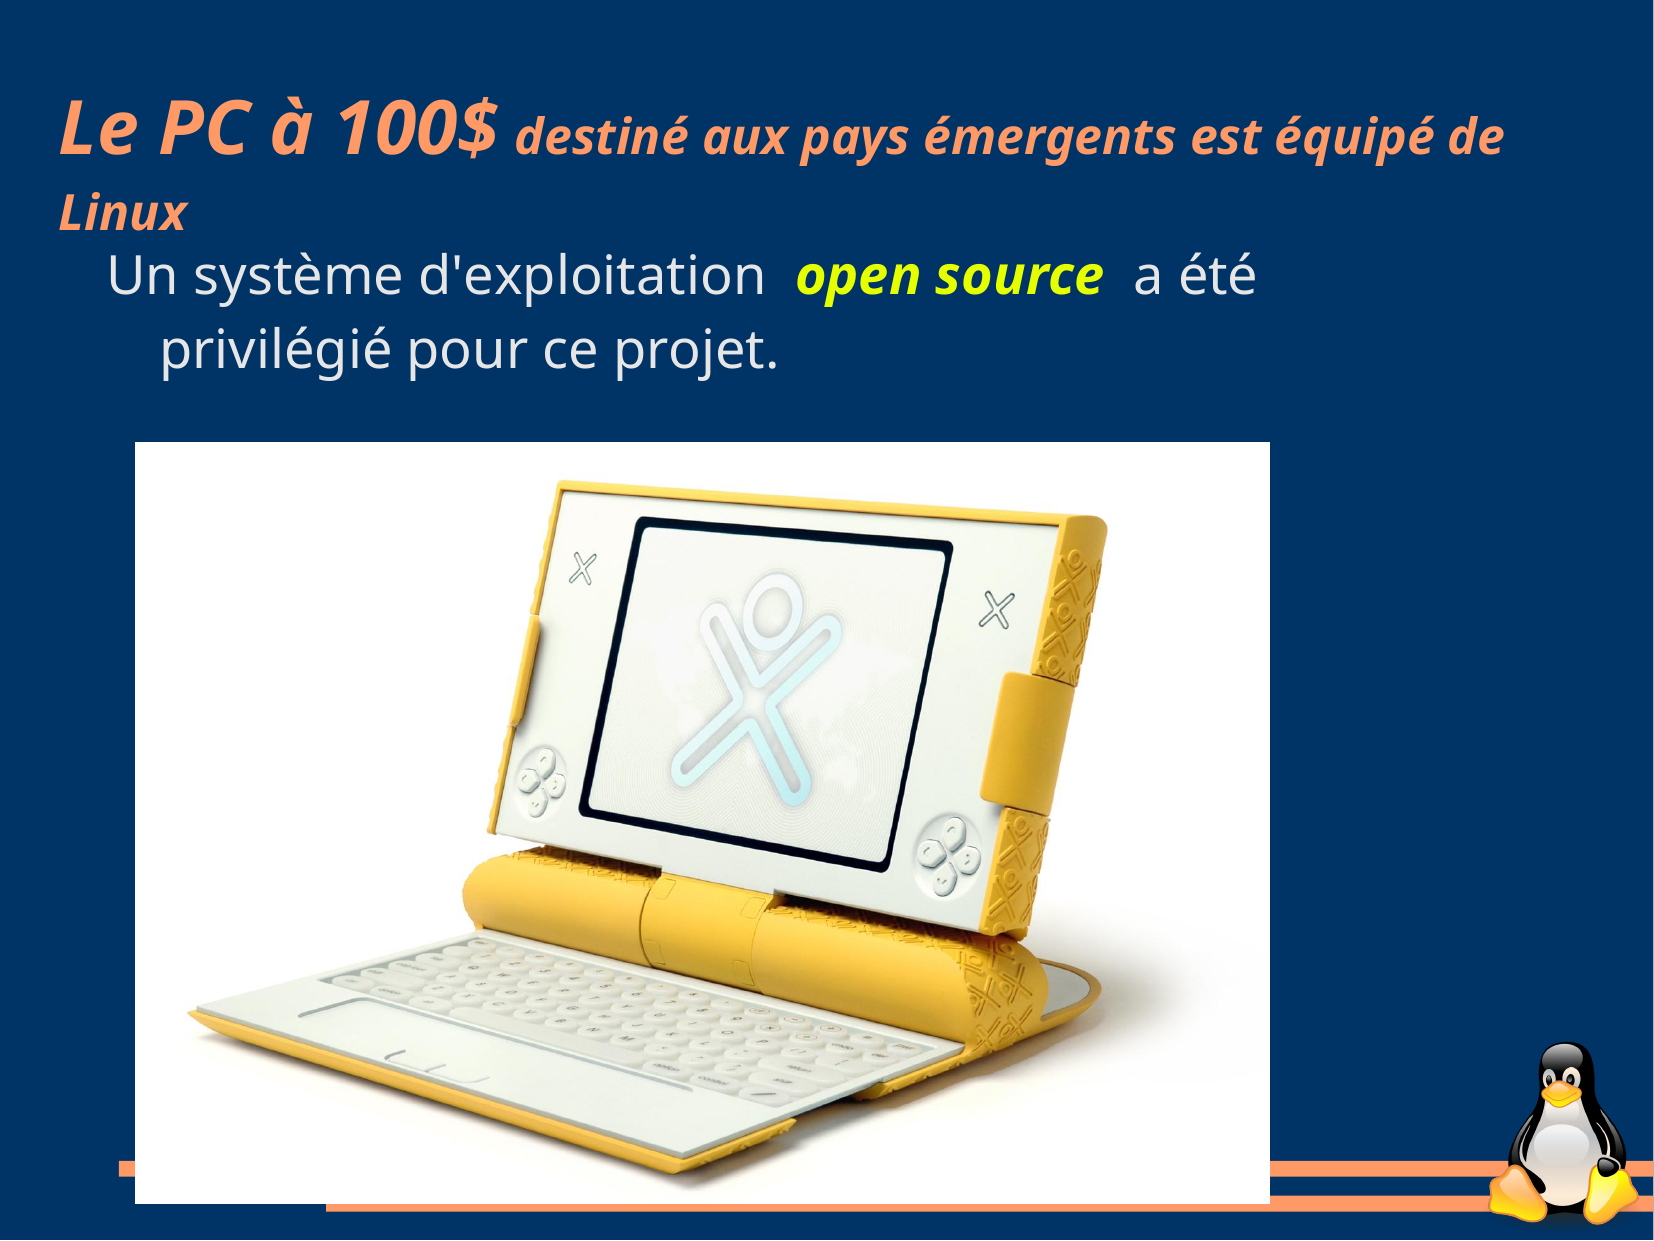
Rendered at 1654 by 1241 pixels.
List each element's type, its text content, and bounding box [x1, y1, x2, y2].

picture [135, 442, 1270, 1204]
list Un système d'exploitation open source a été privilégié pour ce projet. [88, 236, 1447, 384]
title Le PC à 100$ destiné aux pays émergents est équipé de Linux [59, 63, 1625, 256]
picture [1476, 1033, 1649, 1241]
